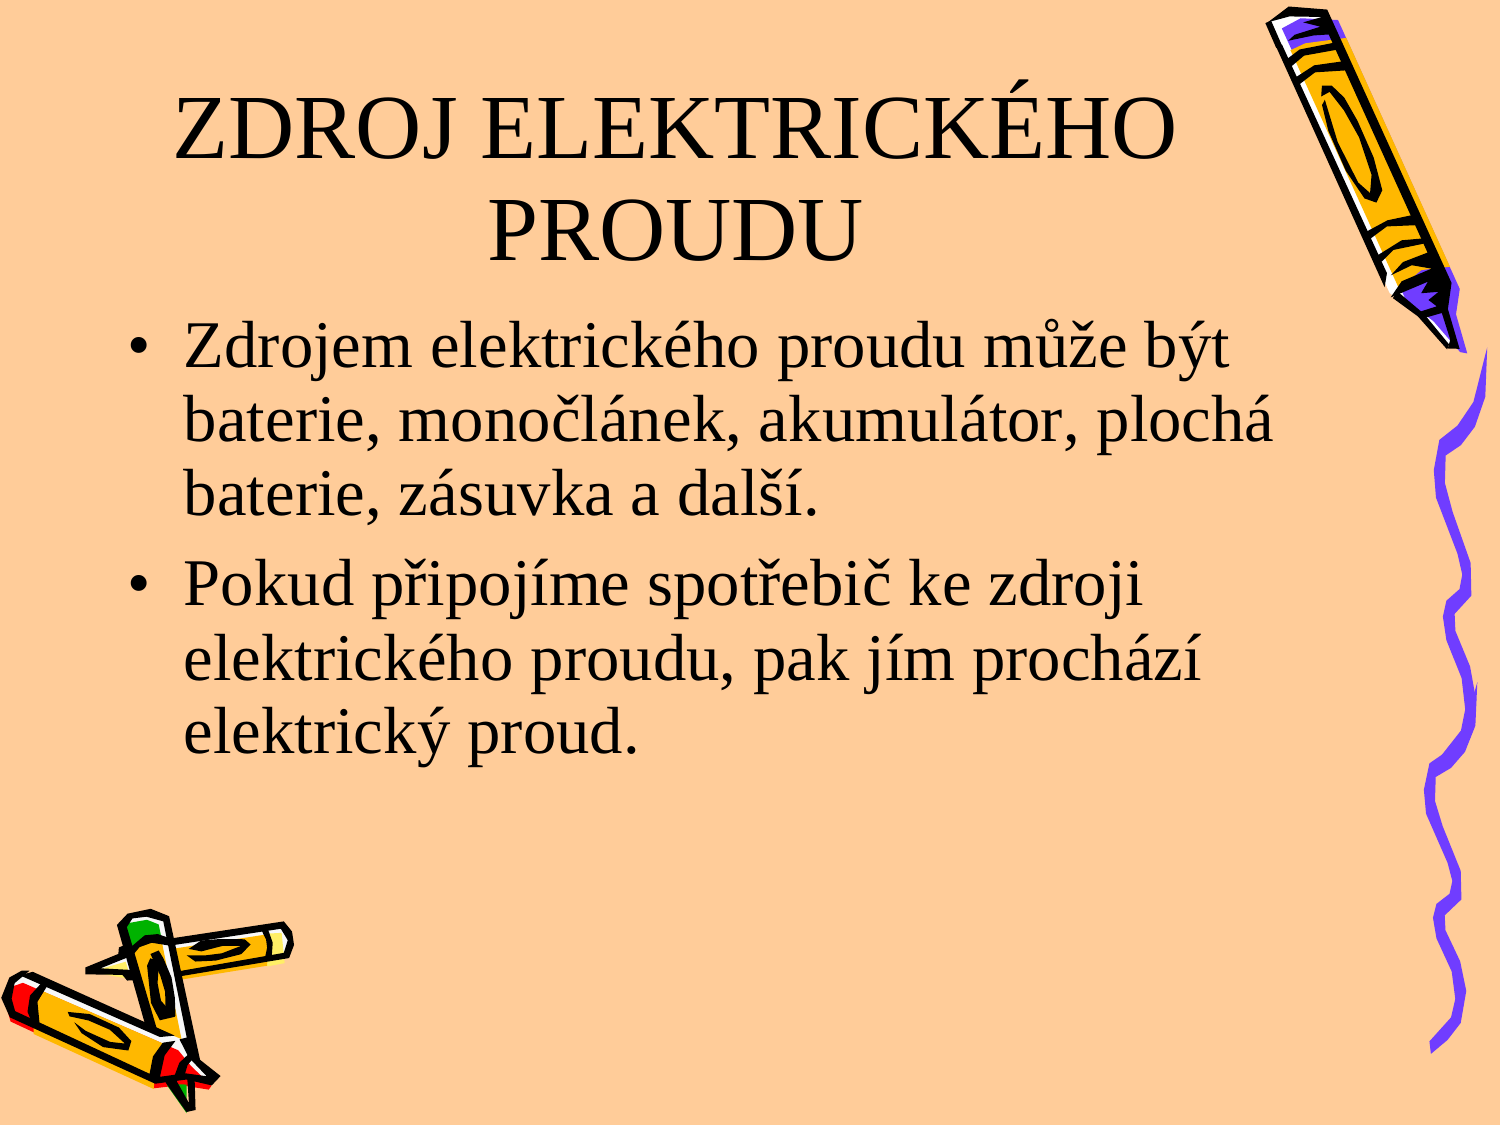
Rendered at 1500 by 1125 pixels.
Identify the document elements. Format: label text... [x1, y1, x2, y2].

title ZDROJ ELEKTRICKÉHO PROUDU [112, 24, 1240, 288]
list Zdrojem elektrického proudu může být baterie, monočlánek, akumulátor, plochá baterie, zásuvka a další. Pokud připojíme spotřebič ke zdroji elektrického proudu, pak jím prochází elektrický proud. [112, 299, 1375, 1125]
